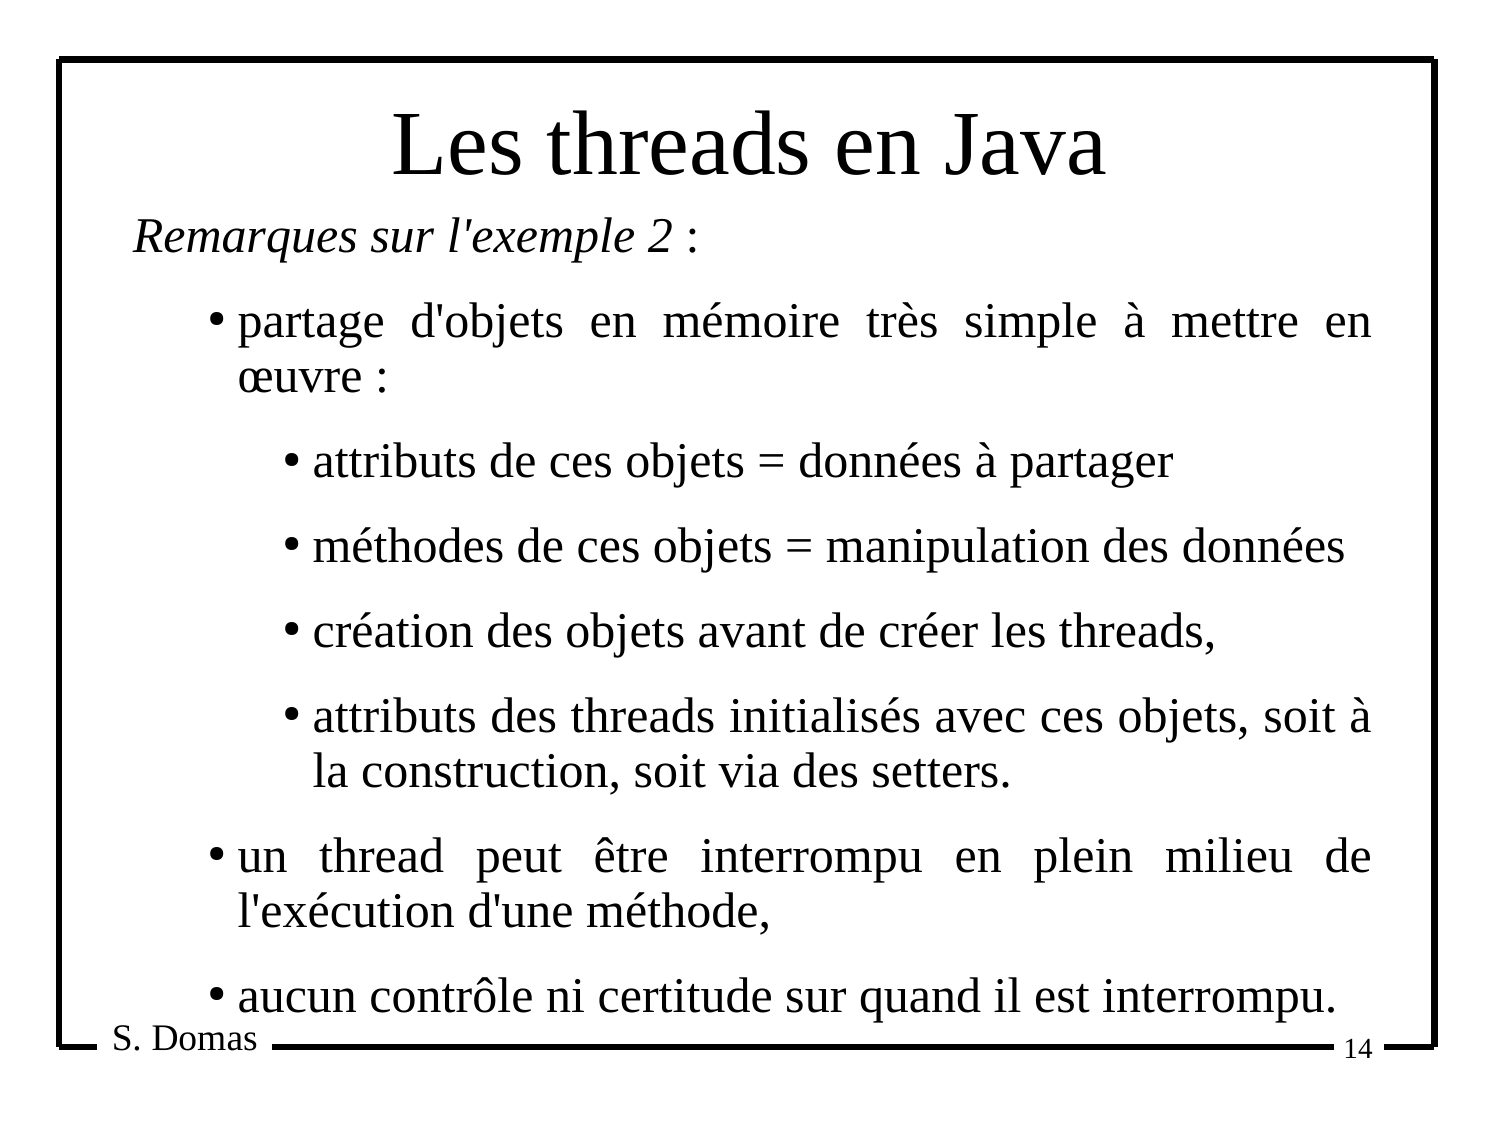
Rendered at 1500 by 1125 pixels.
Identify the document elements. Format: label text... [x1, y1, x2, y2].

text_box S. Domas [97, 1009, 273, 1067]
text_box Remarques sur l'exemple 2 : partage d'objets en mémoire très simple à mettre en œuvre : attributs de ces objets = données à partager méthodes de ces objets = manipulation des données création des objets avant de créer les threads, attributs des threads initialisés avec ces objets, soit à la construction, soit via des setters. un thread peut être interrompu en plein milieu de l'exécution d'une méthode, aucun contrôle ni certitude sur quand il est interrompu. [118, 238, 1388, 1034]
title Les threads en Java [112, 49, 1388, 238]
